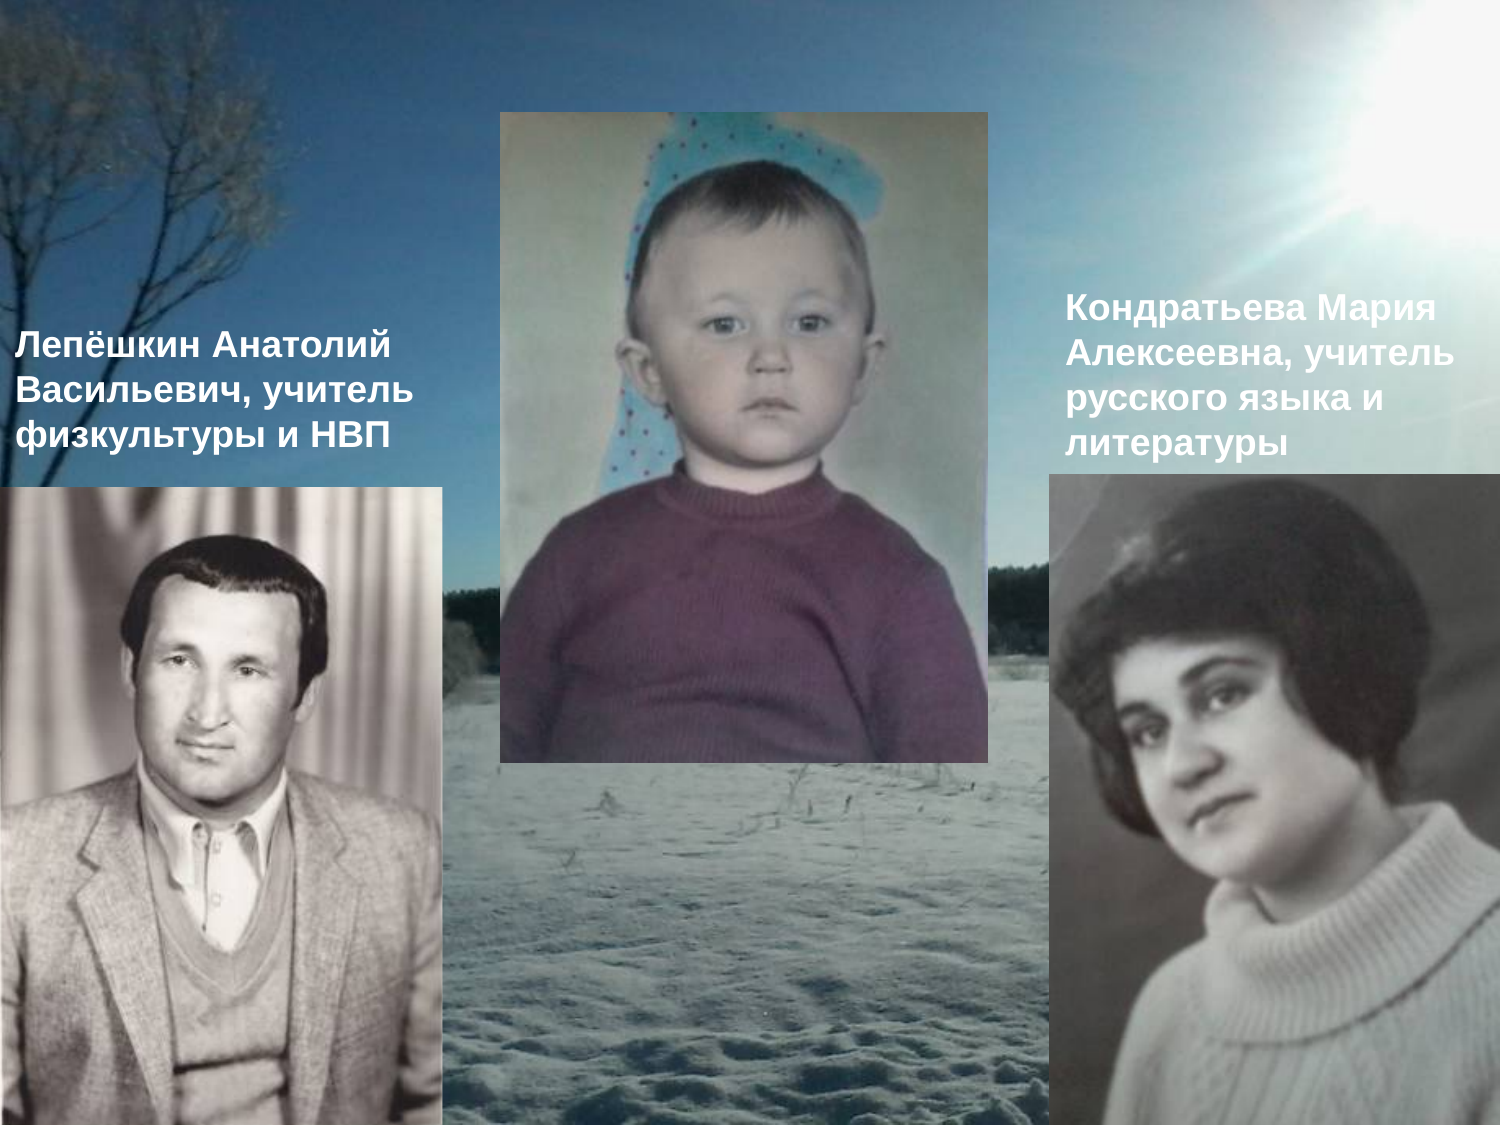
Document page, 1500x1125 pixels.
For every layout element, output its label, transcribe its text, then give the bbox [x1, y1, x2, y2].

text_box Лепёшкин Анатолий Васильевич, учитель физкультуры и НВП [0, 312, 475, 463]
picture [0, 0, 1500, 1125]
text_box Кондратьева Мария Алексеевна, учитель русского языка и литературы [1050, 275, 1500, 471]
